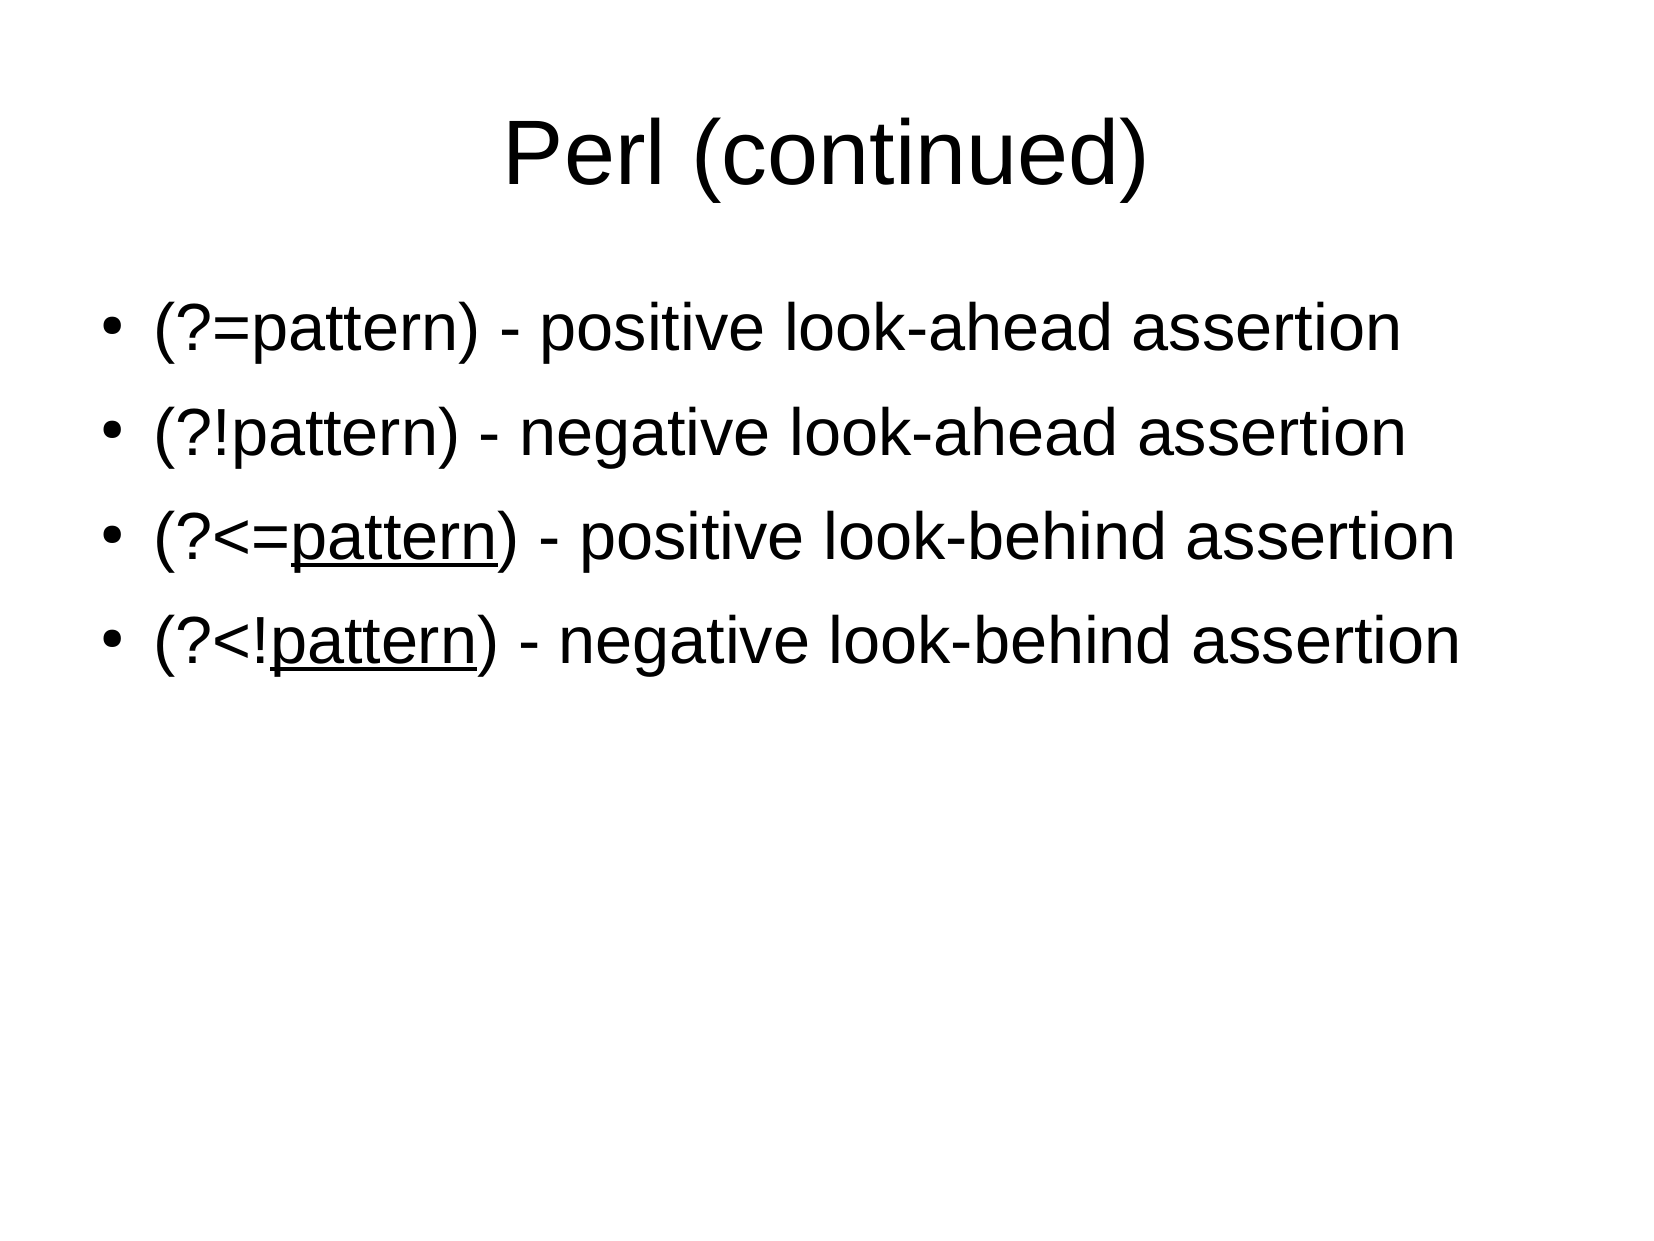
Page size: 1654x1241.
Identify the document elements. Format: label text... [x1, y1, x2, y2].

title Perl (continued) [82, 56, 1571, 250]
list (?=pattern) - positive look-ahead assertion (?!pattern) - negative look-ahead assertion (?<=pattern) - positive look-behind assertion (?<!pattern) - negative look-behind assertion [82, 290, 1571, 1094]
